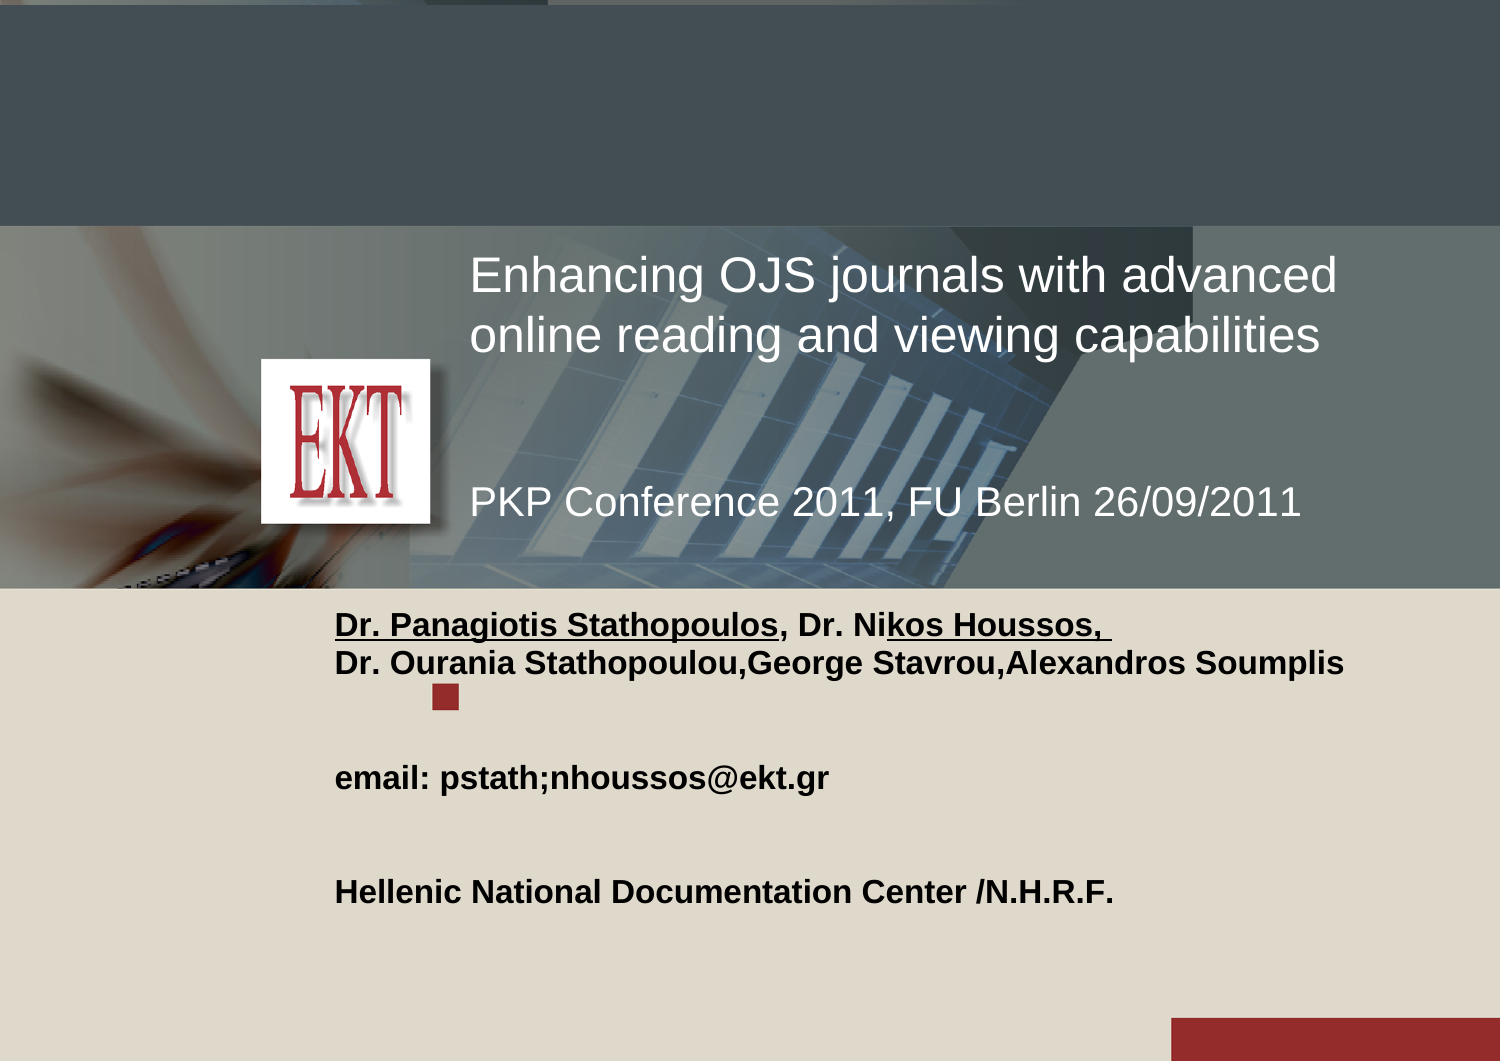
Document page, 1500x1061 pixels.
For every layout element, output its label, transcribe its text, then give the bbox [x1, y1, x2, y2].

text_box Enhancing OJS journals with advanced online reading and viewing capabilities PKP Conference 2011, FU Berlin 26/09/2011 [454, 235, 1447, 533]
picture [0, 0, 1500, 1061]
text_box Dr. Panagiotis Stathopoulos, Dr. Nikos Houssos, Dr. Ourania Stathopoulou,George Stavrou,Alexandros Soumplis email: pstath;nhoussos@ekt.gr Hellenic National Documentation Center /N.H.R.F. [319, 603, 1362, 918]
